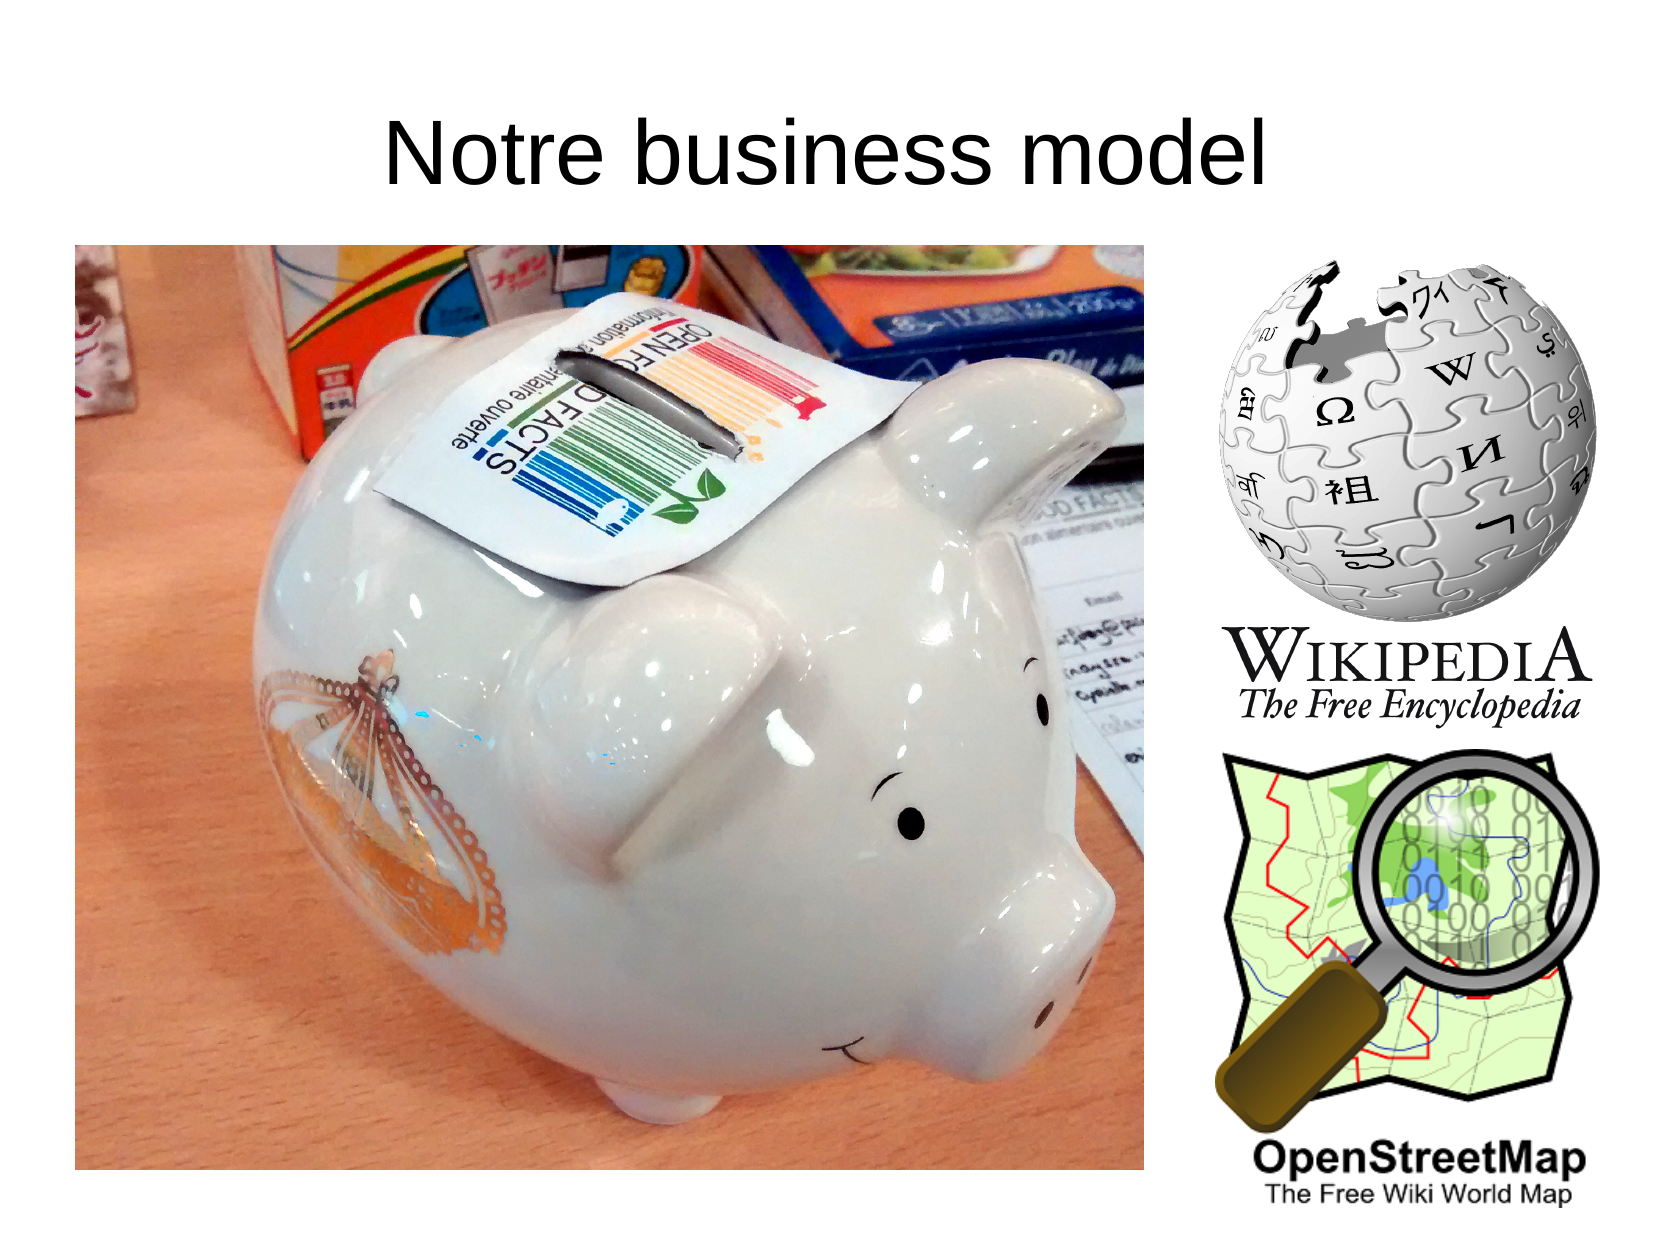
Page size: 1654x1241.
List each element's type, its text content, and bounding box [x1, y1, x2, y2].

title Notre business model [82, 49, 1571, 257]
picture [1215, 749, 1654, 1208]
picture [75, 245, 1144, 1171]
picture [1215, 256, 1601, 729]
